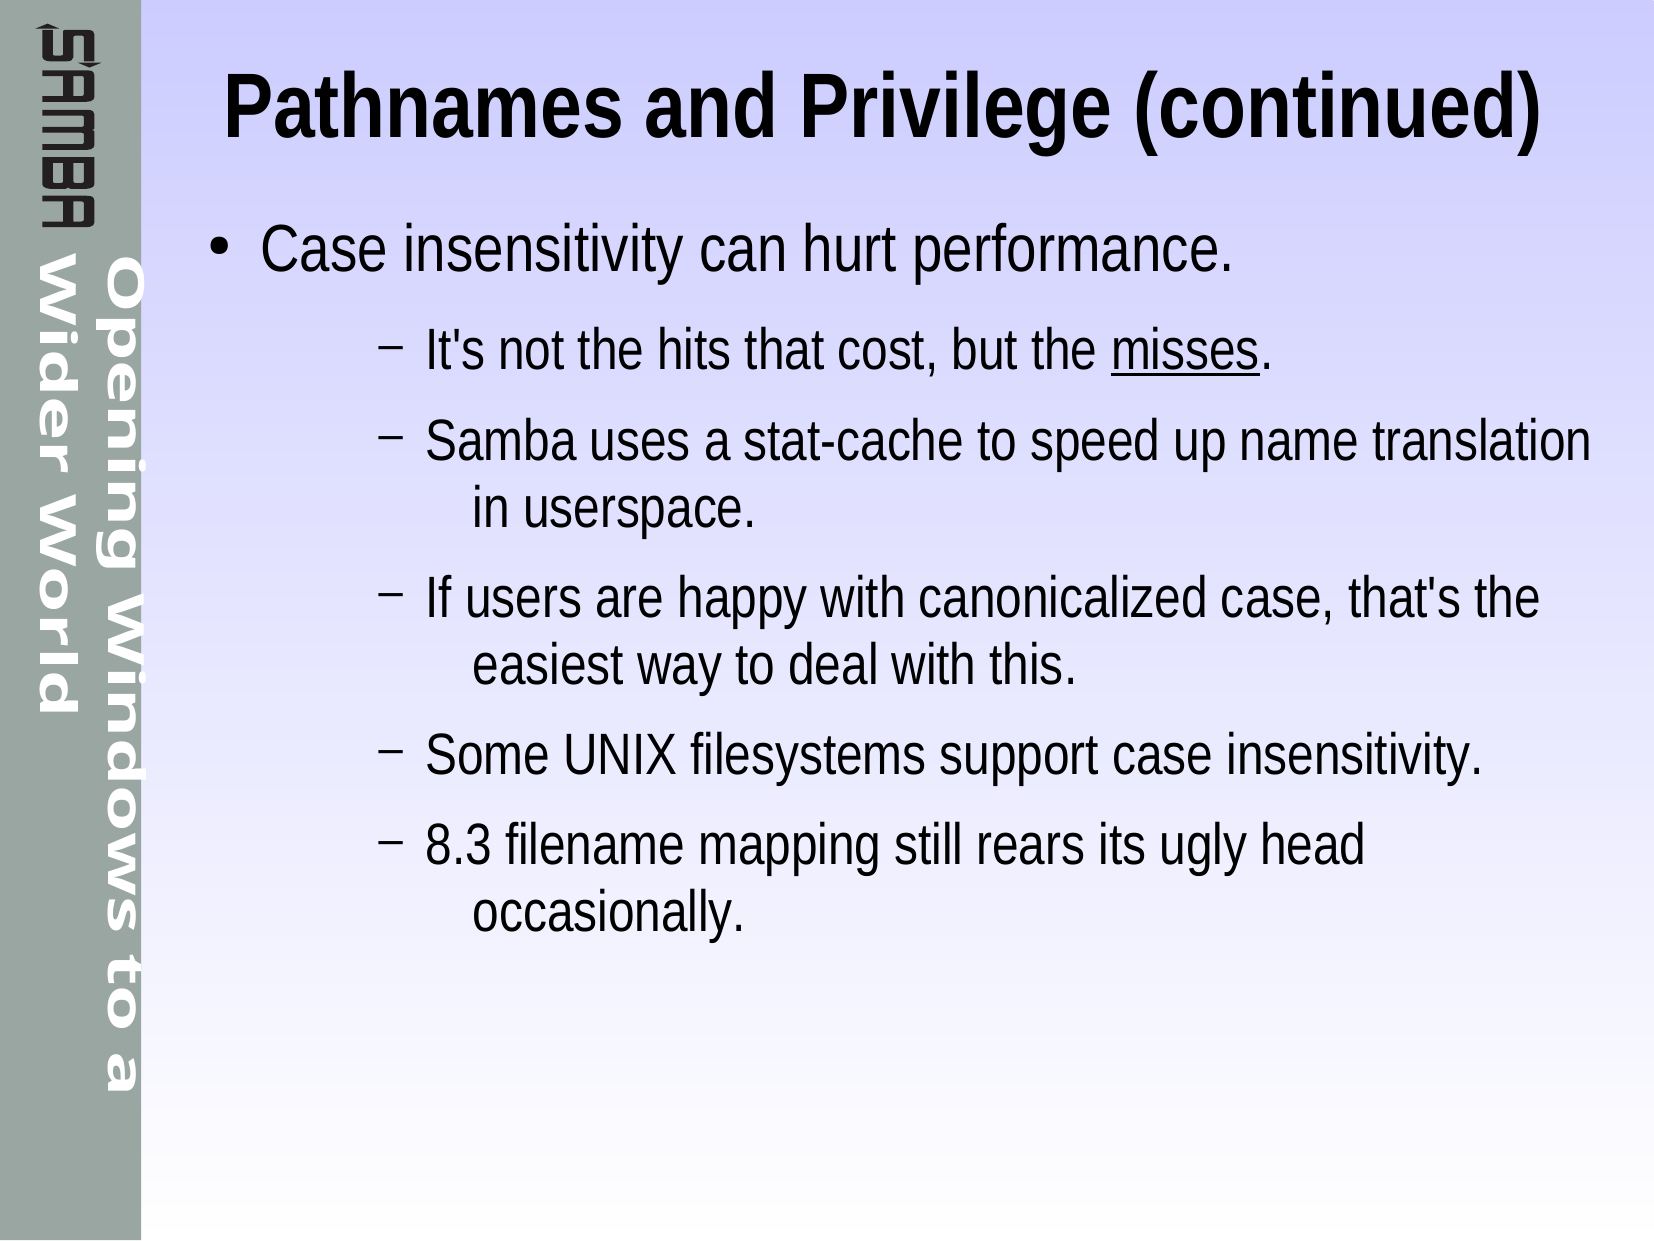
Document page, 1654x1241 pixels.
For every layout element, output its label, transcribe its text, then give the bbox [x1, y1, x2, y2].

title Pathnames and Privilege (continued) [177, 0, 1590, 212]
list Case insensitivity can hurt performance. It's not the hits that cost, but the misses. Samba uses a stat-cache to speed up name translation in userspace. If users are happy with canonicalized case, that's the easiest way to deal with this. Some UNIX filesystems support case insensitivity. 8.3 filename mapping still rears its ugly head occasionally. [189, 209, 1602, 1234]
